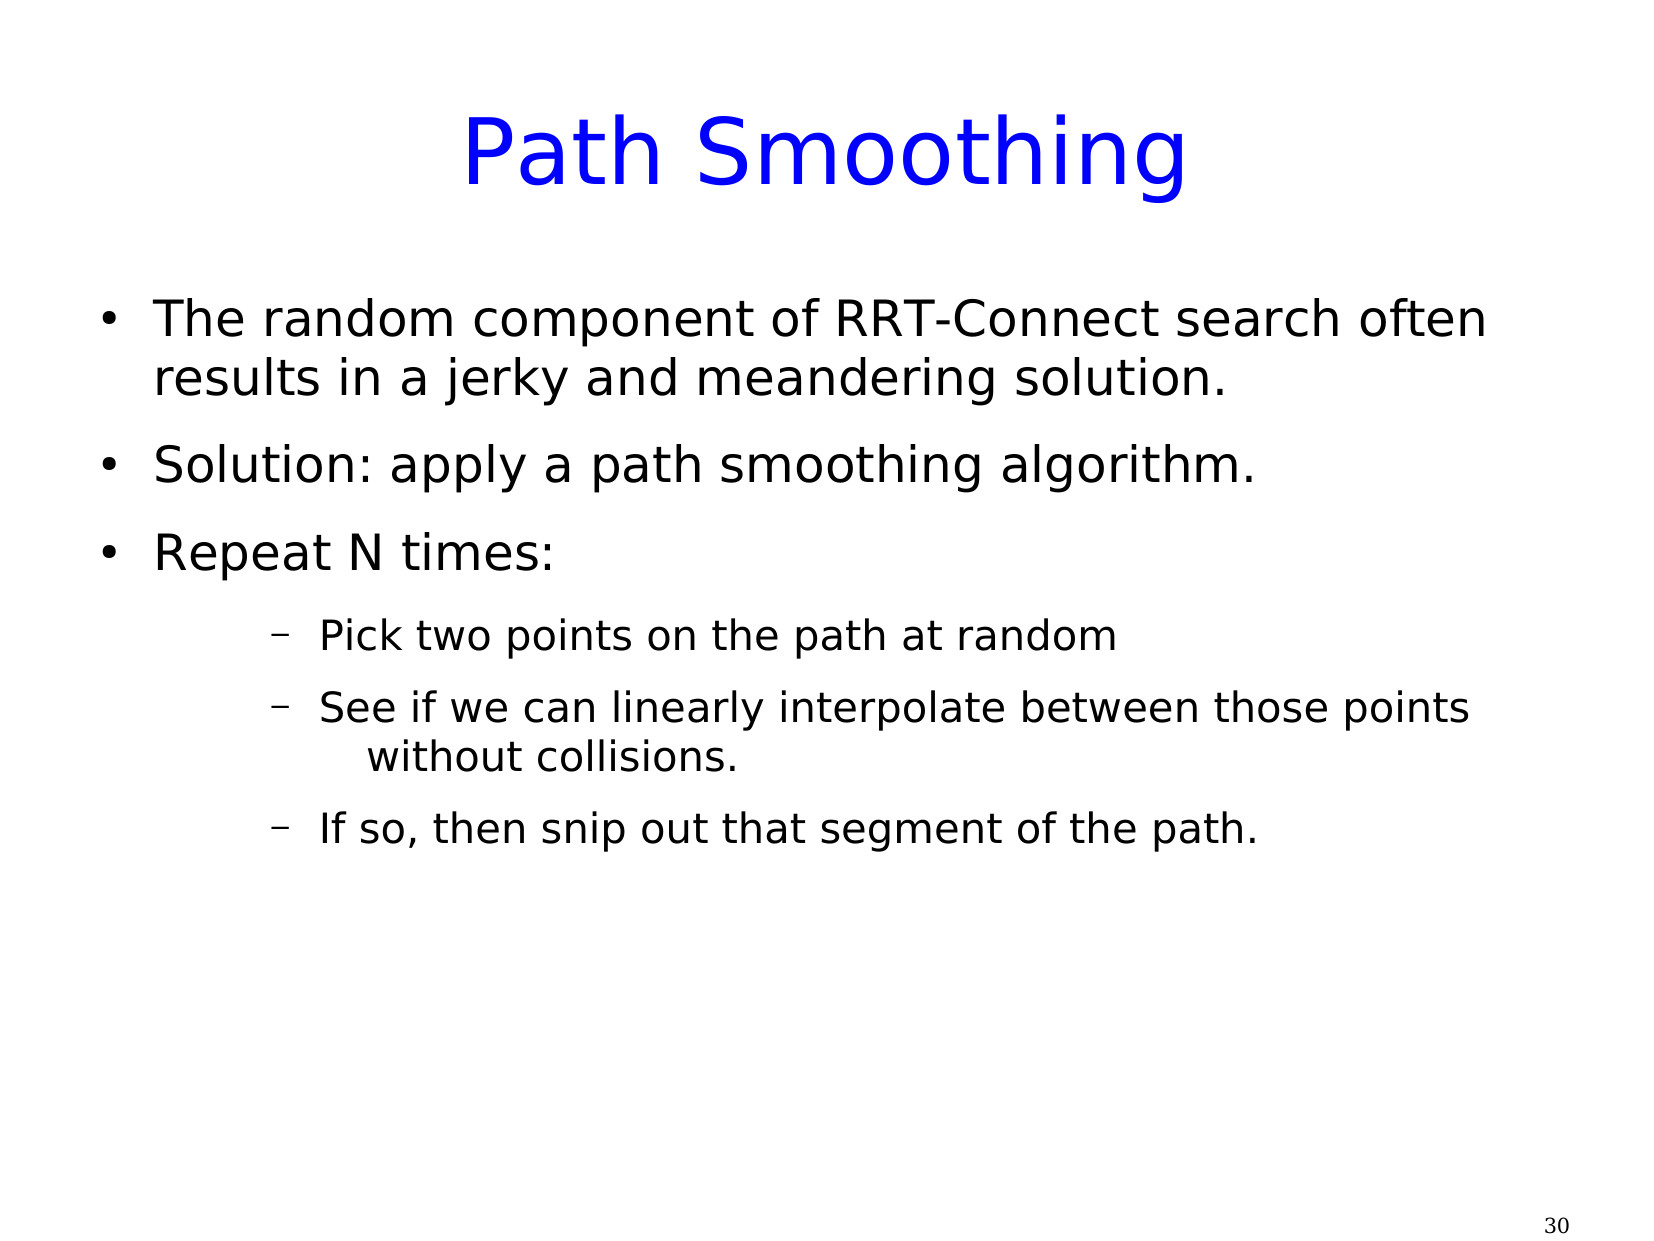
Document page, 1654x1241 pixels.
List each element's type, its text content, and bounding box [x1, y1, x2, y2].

title Path Smoothing [82, 56, 1571, 250]
list The random component of RRT-Connect search often results in a jerky and meandering solution. Solution: apply a path smoothing algorithm. Repeat N times: Pick two points on the path at random See if we can linearly interpolate between those points without collisions. If so, then snip out that segment of the path. [82, 290, 1571, 1095]
